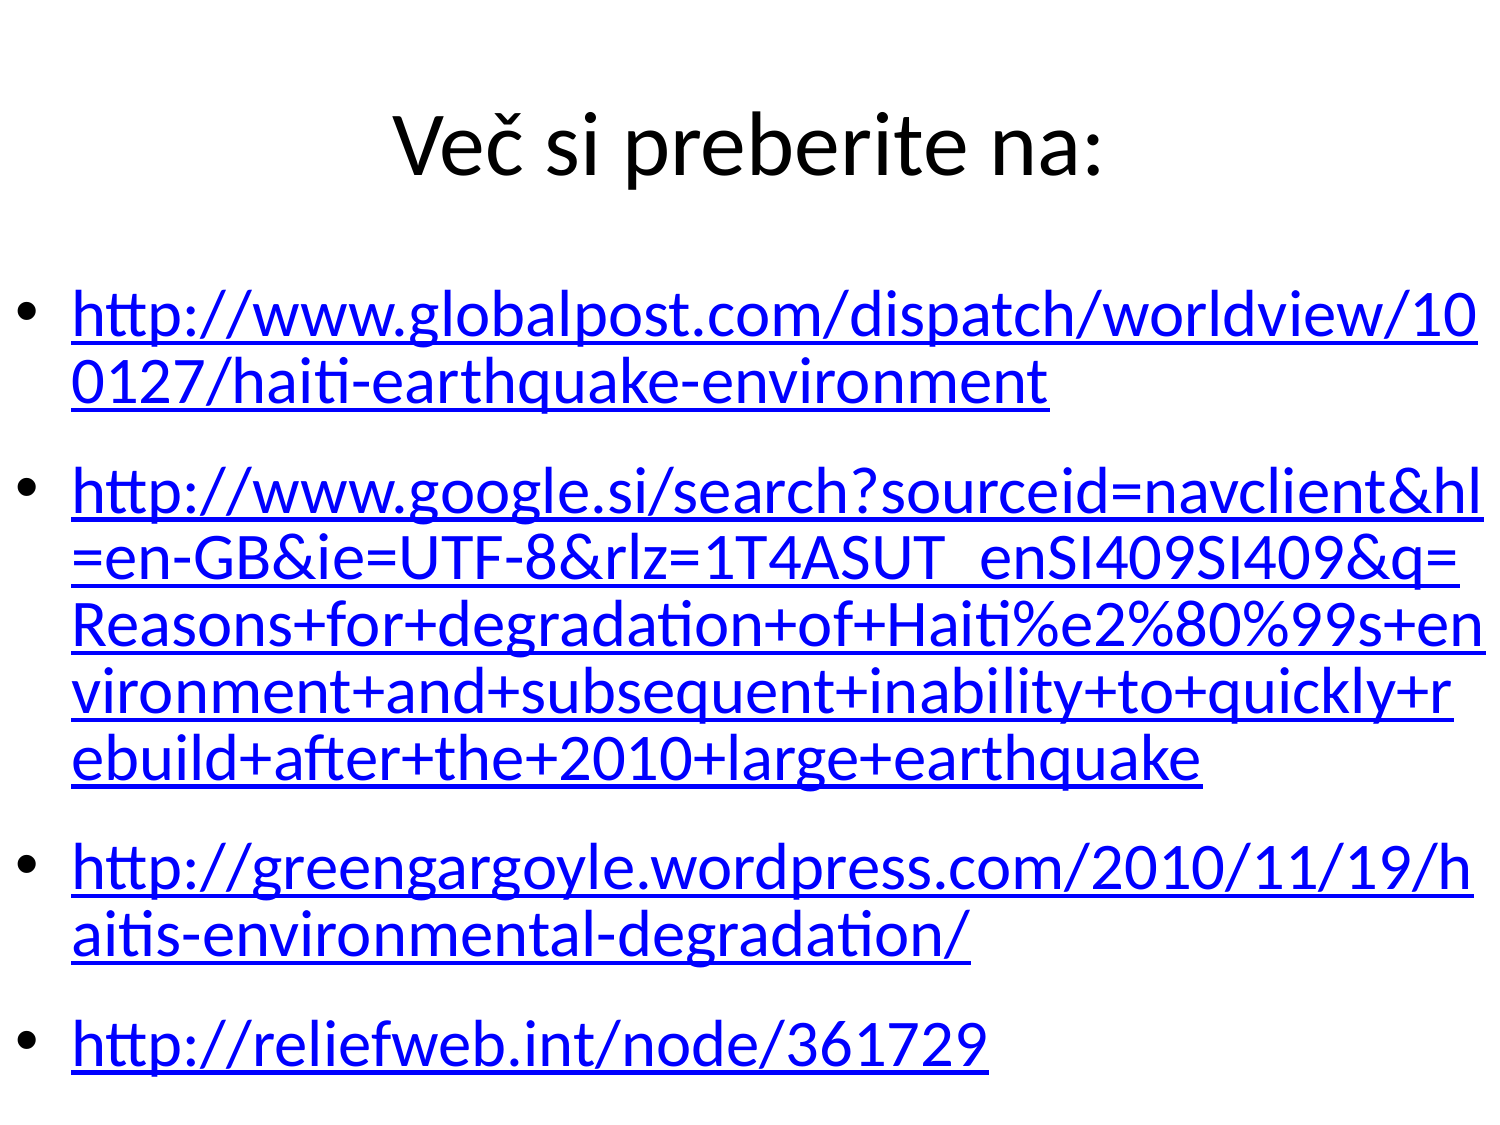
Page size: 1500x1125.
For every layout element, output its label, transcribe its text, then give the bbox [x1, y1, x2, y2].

list http://www.globalpost.com/dispatch/worldview/100127/haiti-earthquake-environment http://www.google.si/search?sourceid=navclient&hl=en-GB&ie=UTF-8&rlz=1T4ASUT_enSI409SI409&q=Reasons+for+degradation+of+Haiti%e2%80%99s+environment+and+subsequent+inability+to+quickly+rebuild+after+the+2010+large+earthquake http://greengargoyle.wordpress.com/2010/11/19/haitis-environmental-degradation/ http://reliefweb.int/node/361729 http://www.energybulletin.net/51200 [0, 262, 1500, 1005]
title Več si preberite na: [75, 45, 1425, 233]
